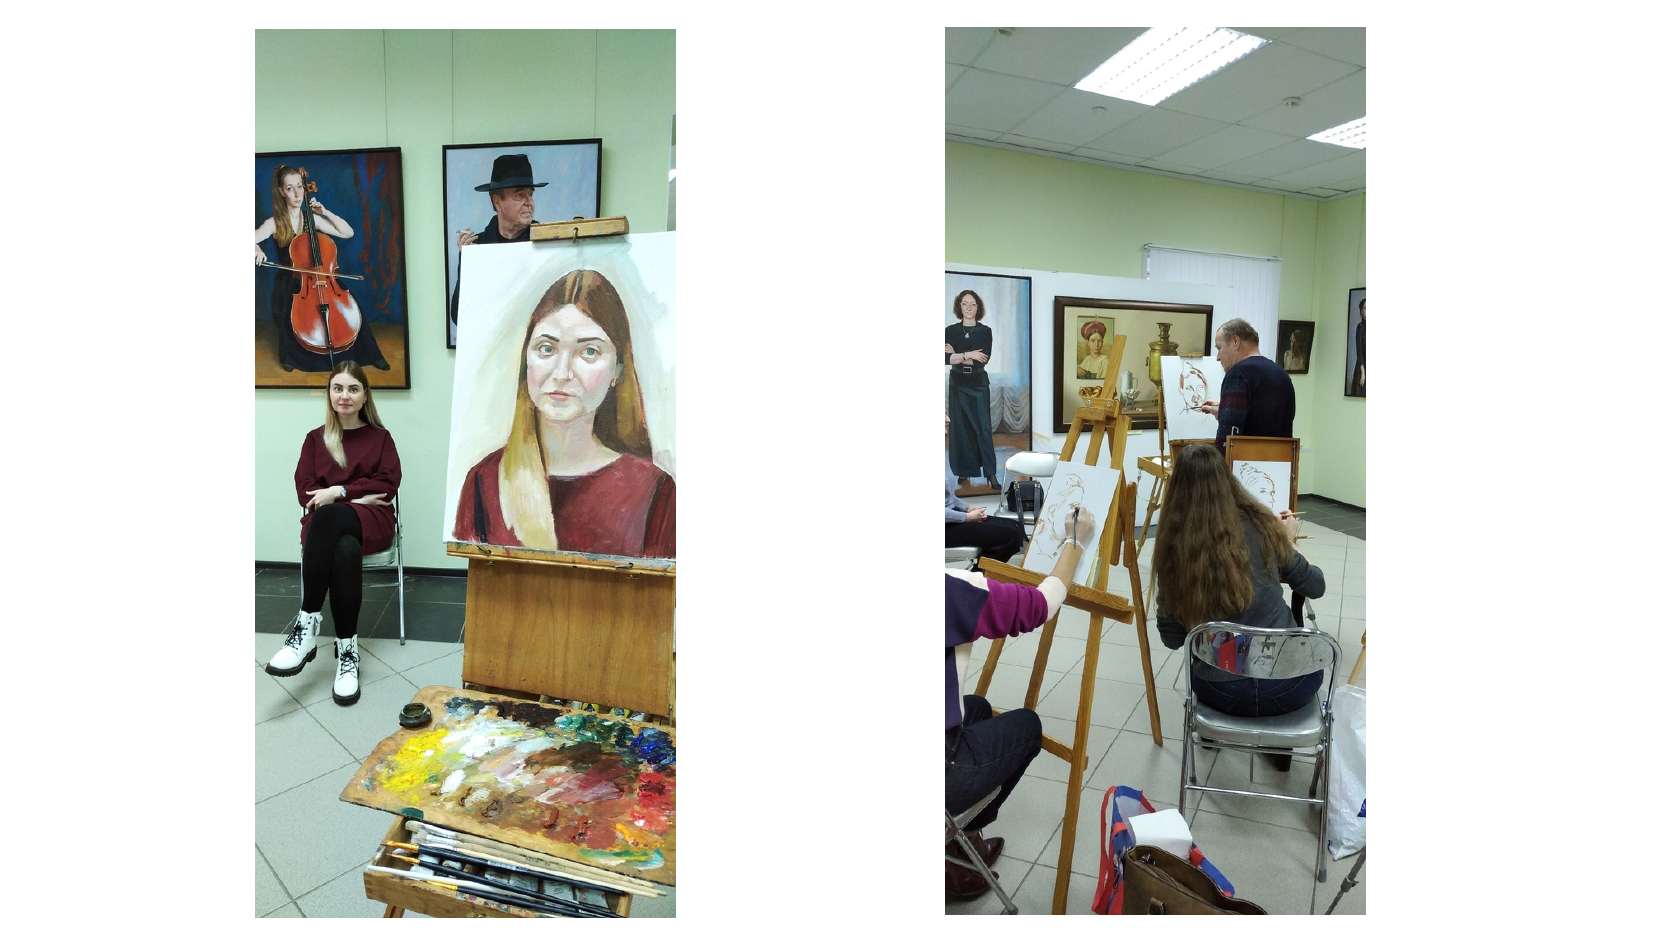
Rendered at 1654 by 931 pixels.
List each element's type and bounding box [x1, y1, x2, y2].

picture [255, 30, 676, 918]
picture [945, 27, 1366, 916]
